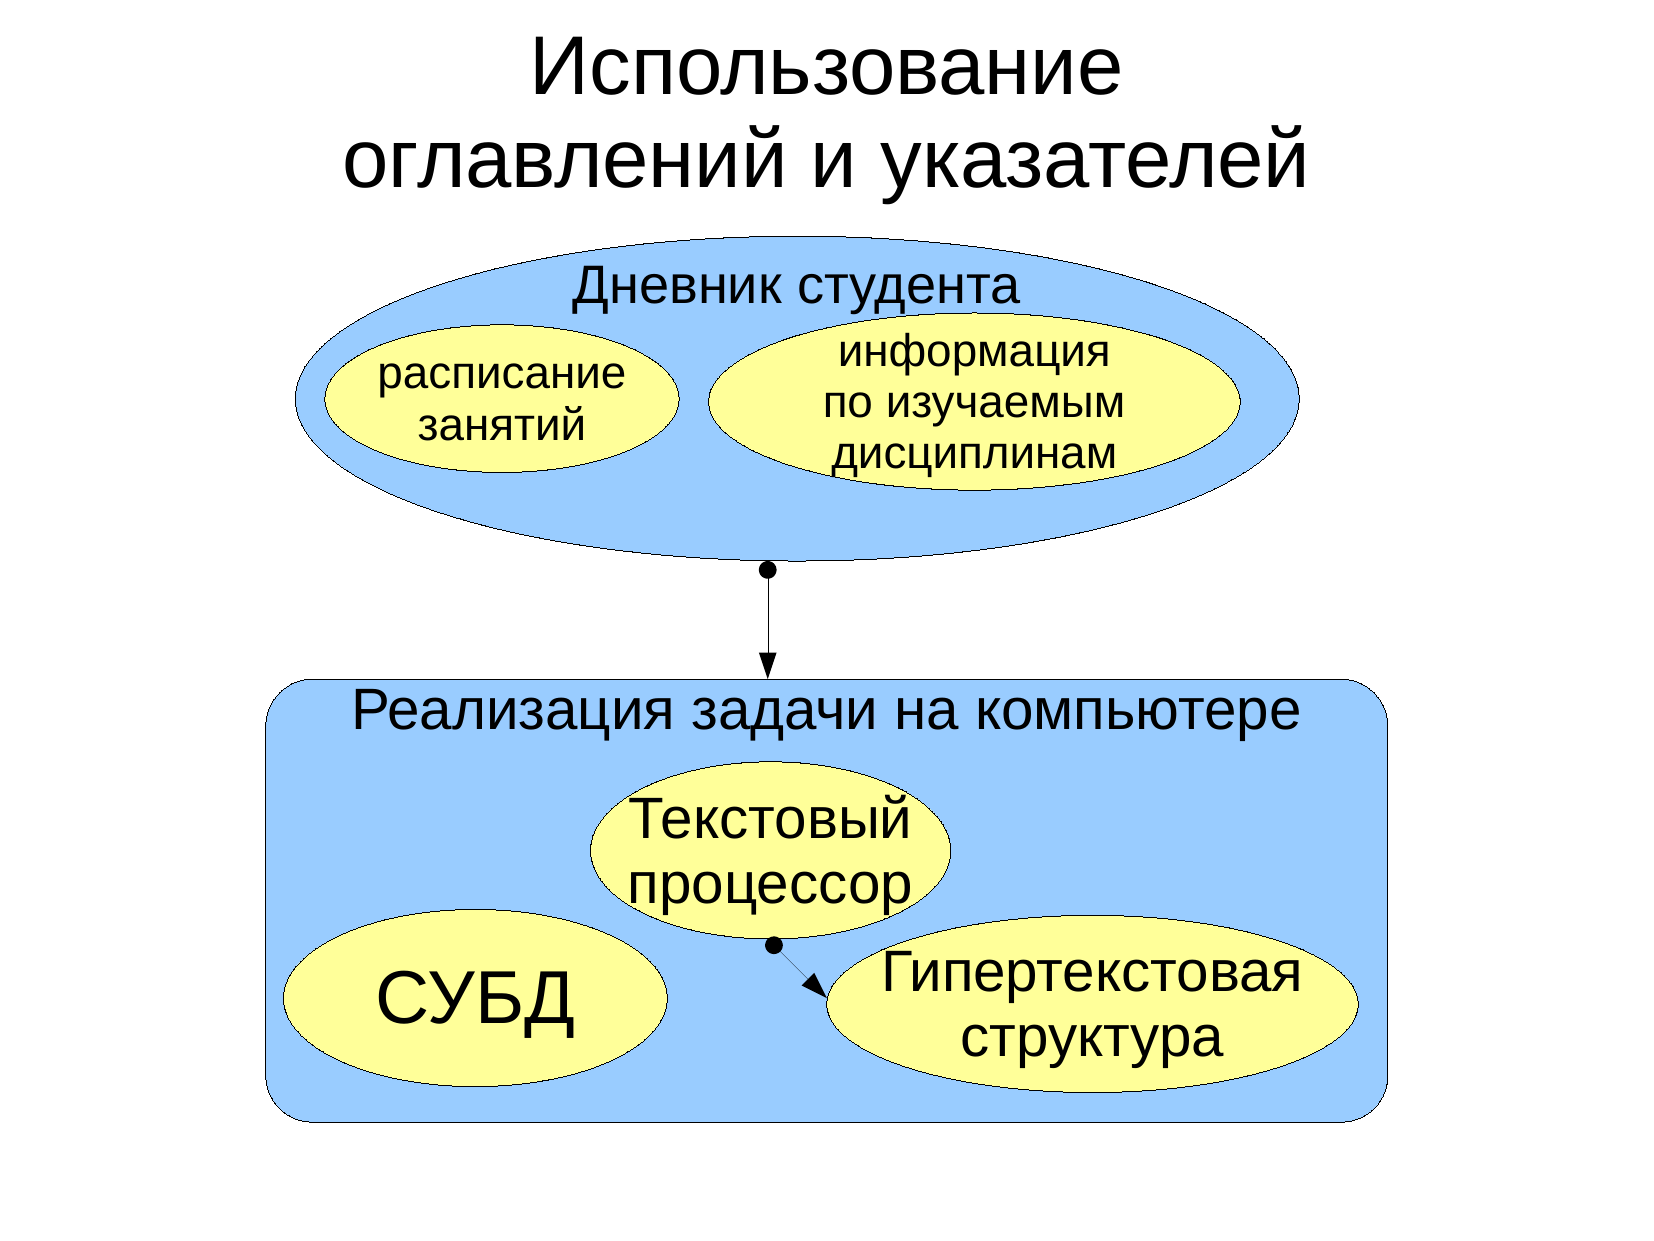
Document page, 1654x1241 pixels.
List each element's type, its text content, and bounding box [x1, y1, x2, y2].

text_box Использование оглавлений и указателей [88, 11, 1565, 213]
text_box расписание занятий [324, 324, 680, 473]
text_box Реализация задачи на компьютере [265, 679, 1388, 1123]
text_box Текстовый процессор [590, 761, 951, 939]
text_box информация по изучаемым дисциплинам [708, 312, 1241, 491]
text_box Дневник студента [295, 236, 1300, 562]
text_box Гипертекстовая структура [826, 915, 1359, 1093]
text_box СУБД [283, 909, 668, 1087]
